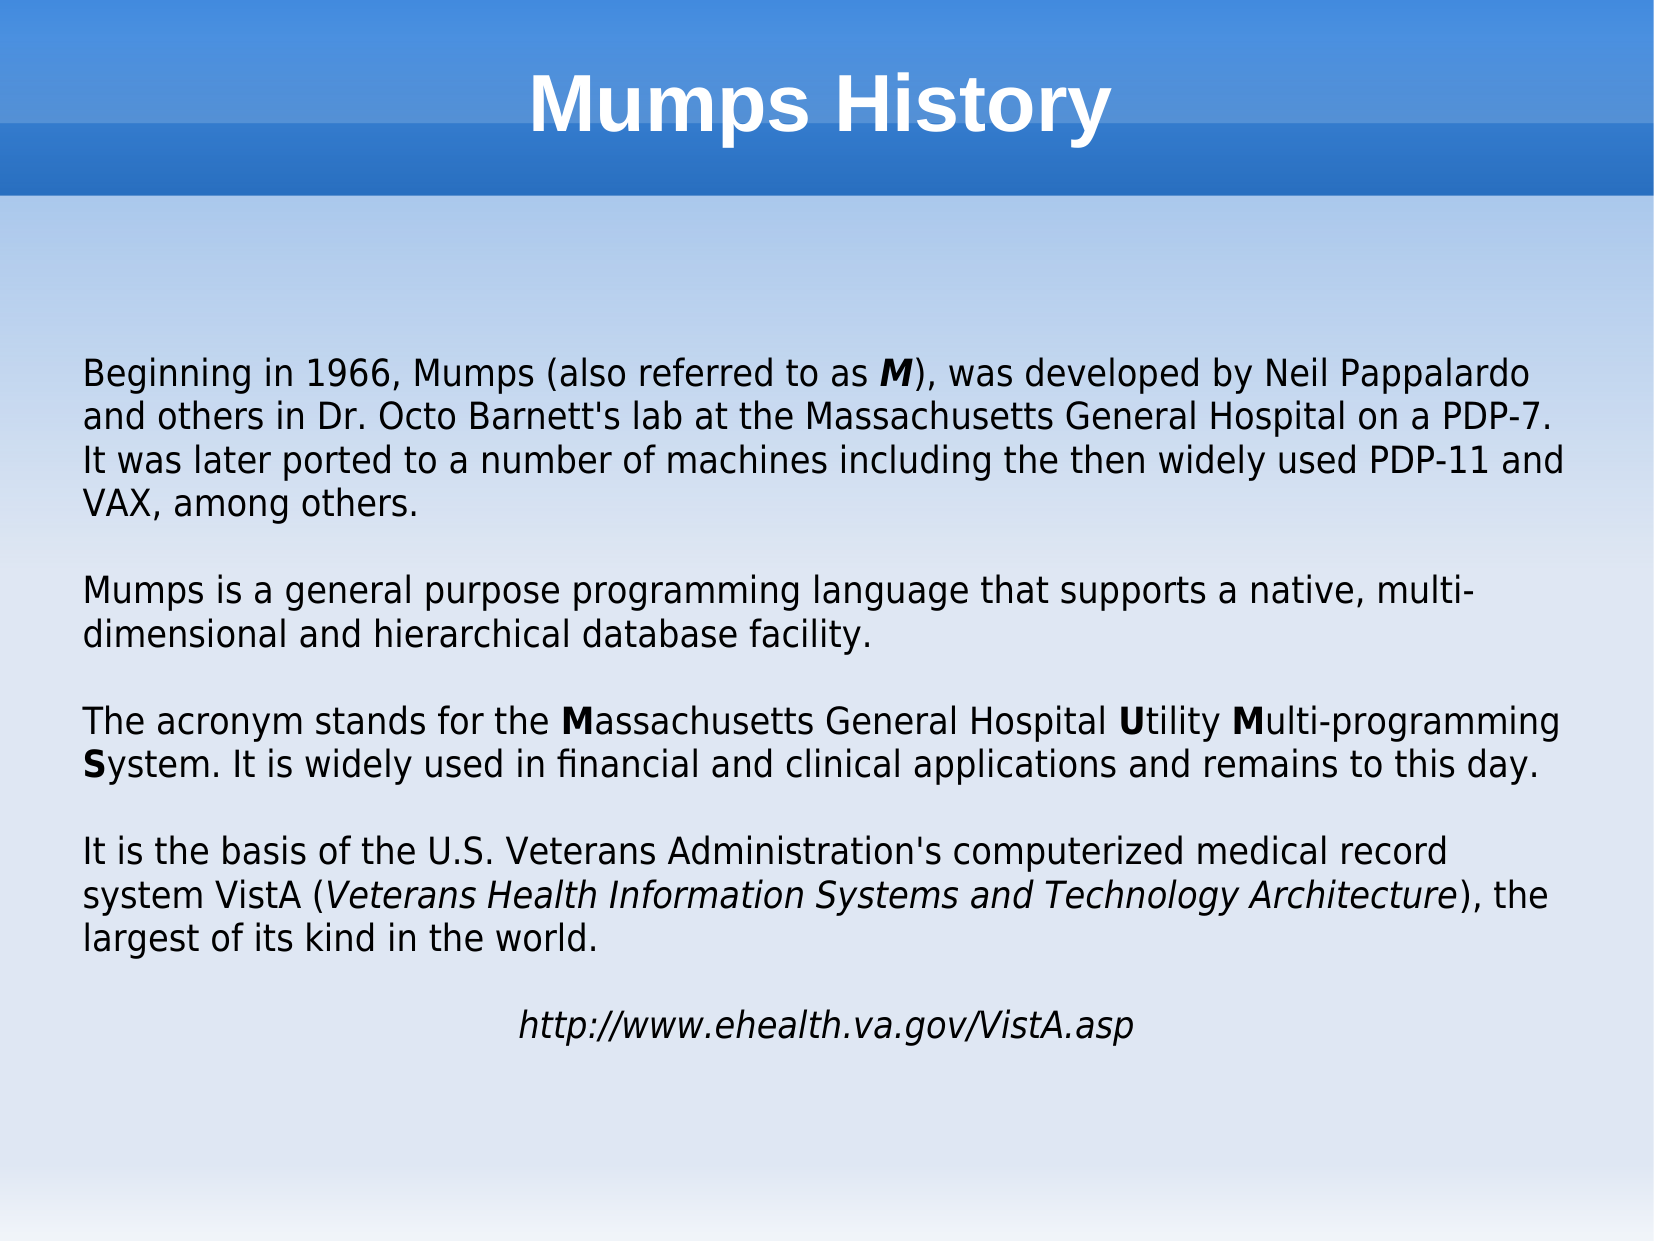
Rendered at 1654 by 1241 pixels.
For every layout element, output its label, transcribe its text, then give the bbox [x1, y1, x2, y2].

subtitle Beginning in 1966, Mumps (also referred to as M), was developed by Neil Pappalardo and others in Dr. Octo Barnett's lab at the Massachusetts General Hospital on a PDP-7. It was later ported to a number of machines including the then widely used PDP-11 and VAX, among others. Mumps is a general purpose programming language that supports a native, multi-dimensional and hierarchical database facility. The acronym stands for the Massachusetts General Hospital Utility Multi-programming System. It is widely used in financial and clinical applications and remains to this day. It is the basis of the U.S. Veterans Administration's computerized medical record system VistA (Veterans Health Information Systems and Technology Architecture), the largest of its kind in the world. http://www.ehealth.va.gov/VistA.asp [82, 290, 1571, 1109]
picture [0, 0, 1654, 1241]
title Mumps History [76, 0, 1565, 208]
